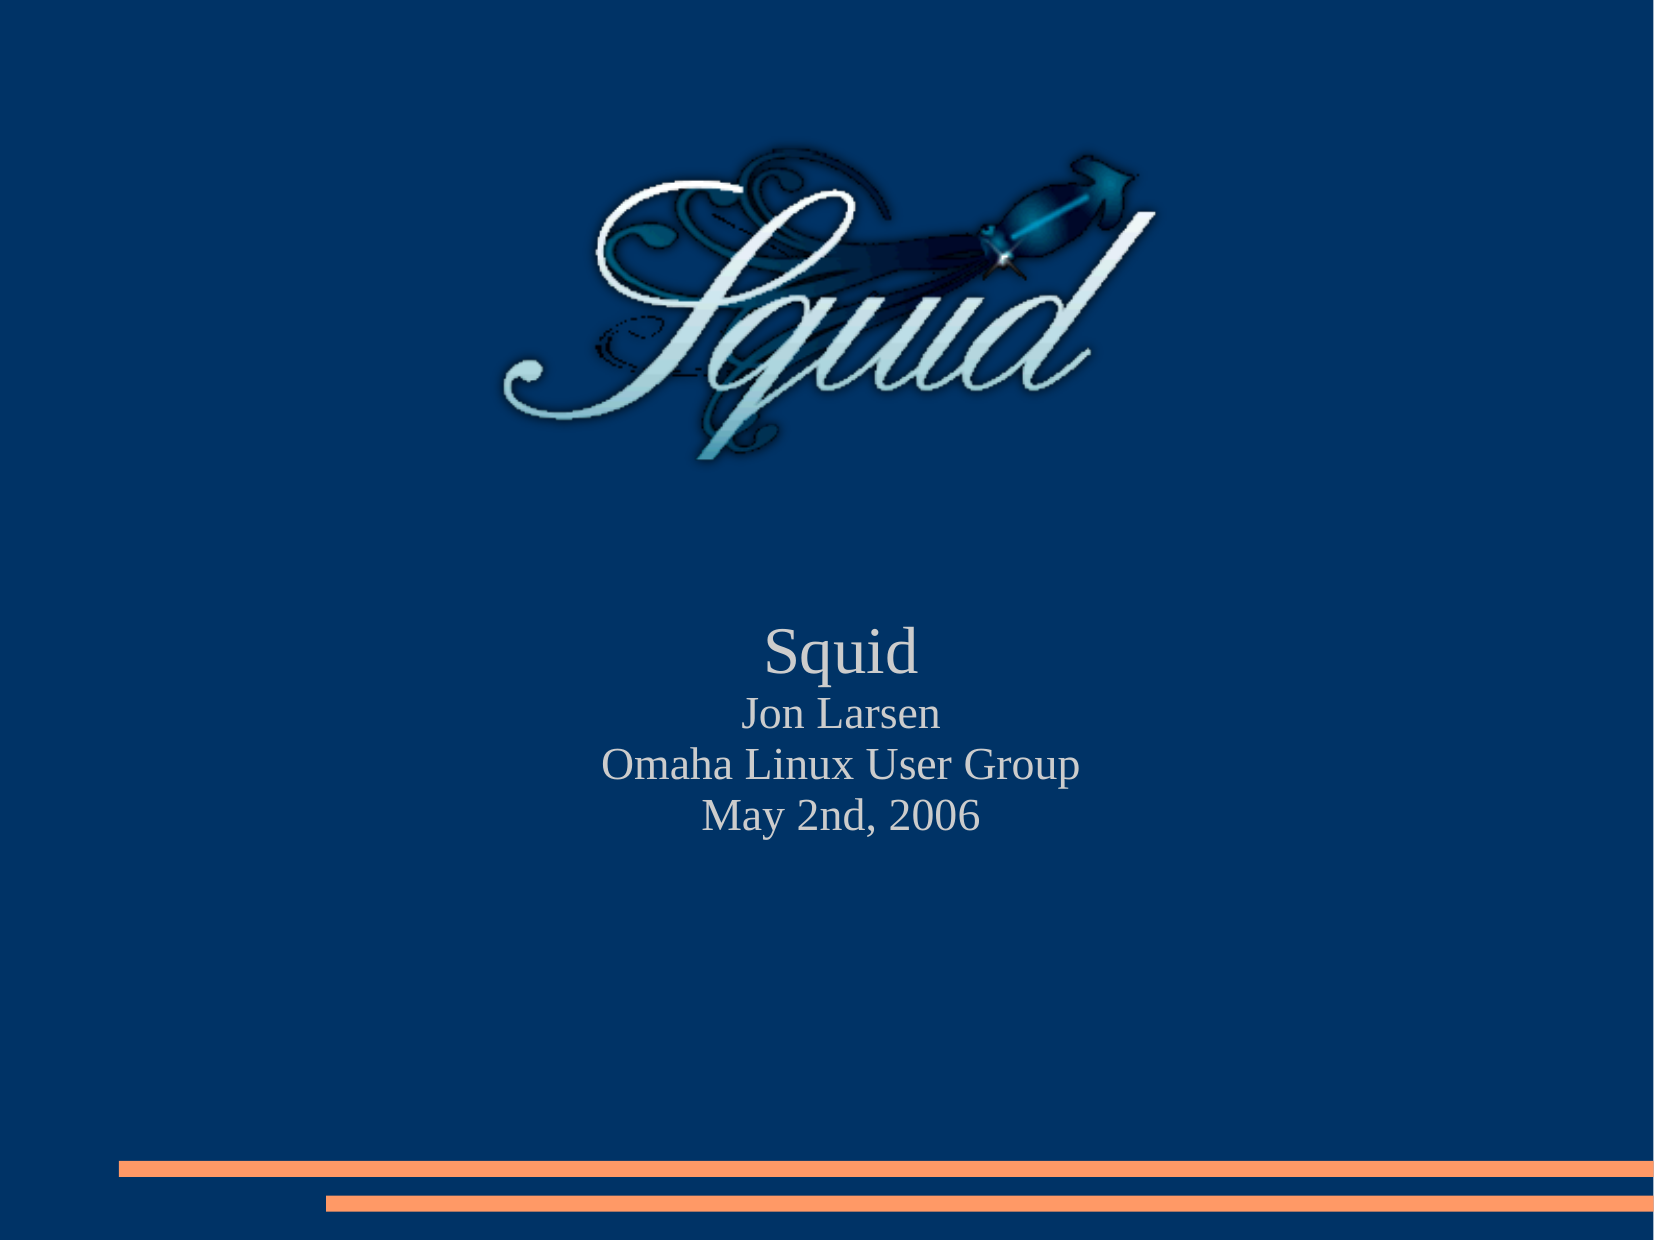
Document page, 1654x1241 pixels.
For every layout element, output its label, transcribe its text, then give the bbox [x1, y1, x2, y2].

text_box Squid Jon Larsen Omaha Linux User Group May 2nd, 2006 [121, 322, 1561, 1133]
picture [450, 112, 1200, 498]
